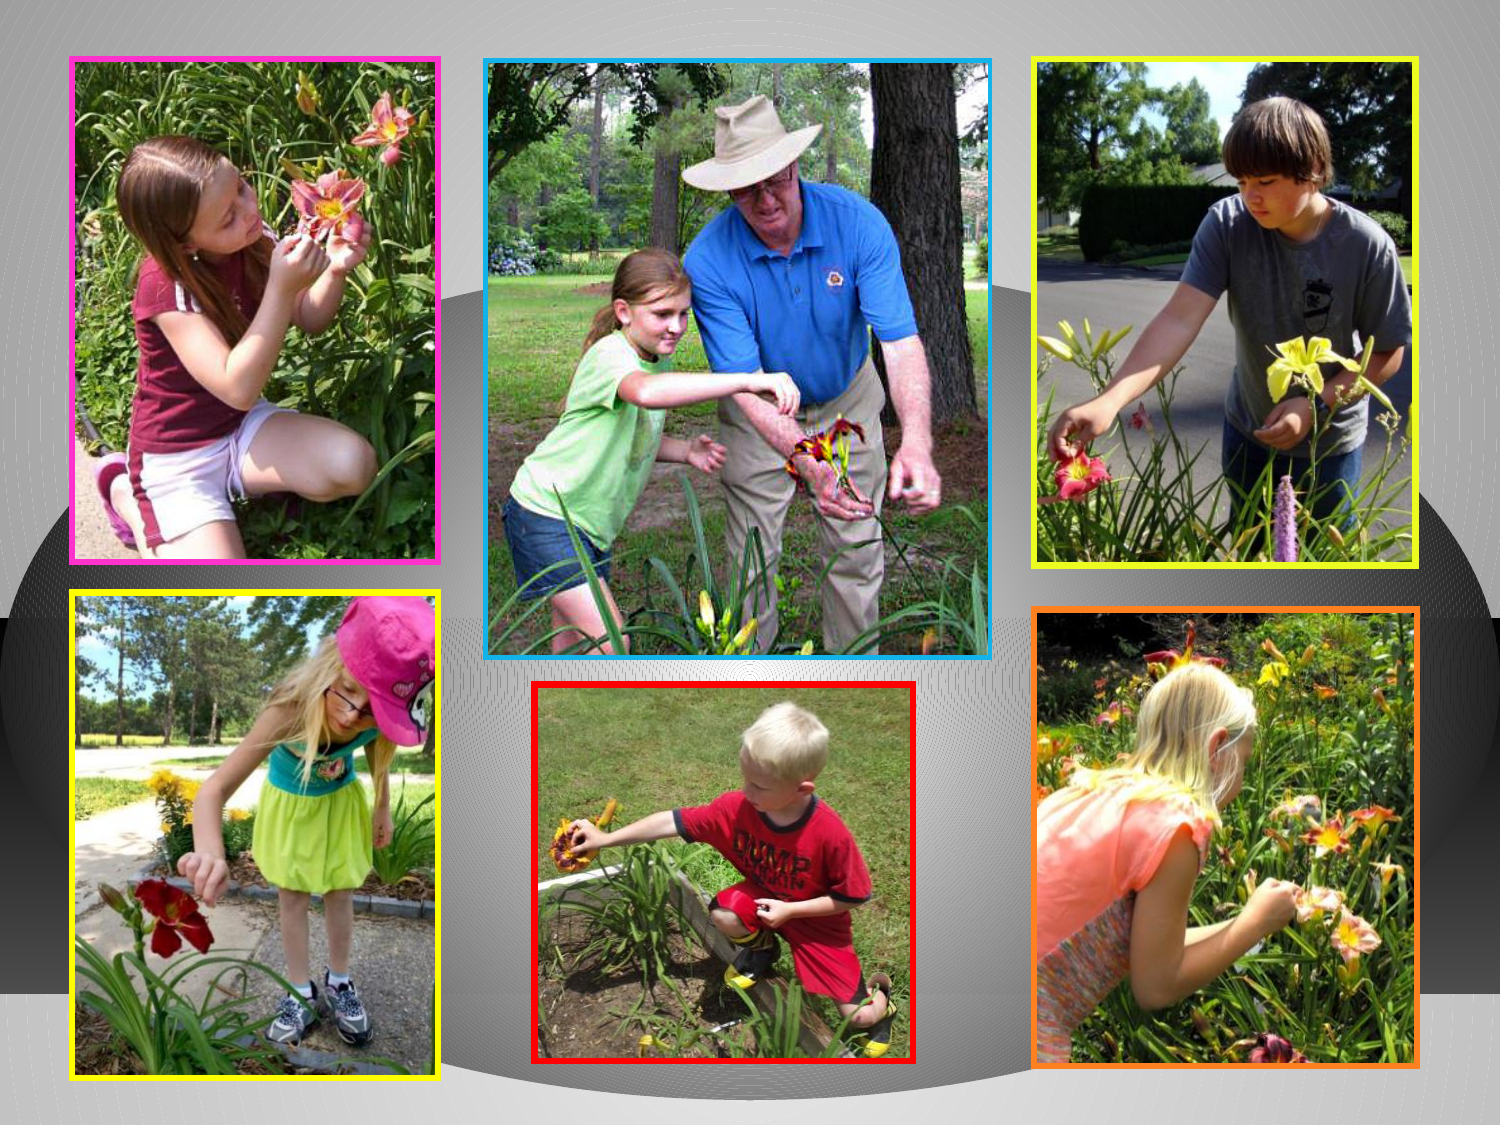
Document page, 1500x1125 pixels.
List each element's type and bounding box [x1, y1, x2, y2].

picture [489, 64, 987, 654]
picture [75, 595, 435, 1075]
picture [1037, 612, 1414, 1063]
picture [537, 687, 911, 1058]
picture [1037, 62, 1413, 563]
picture [75, 62, 435, 560]
